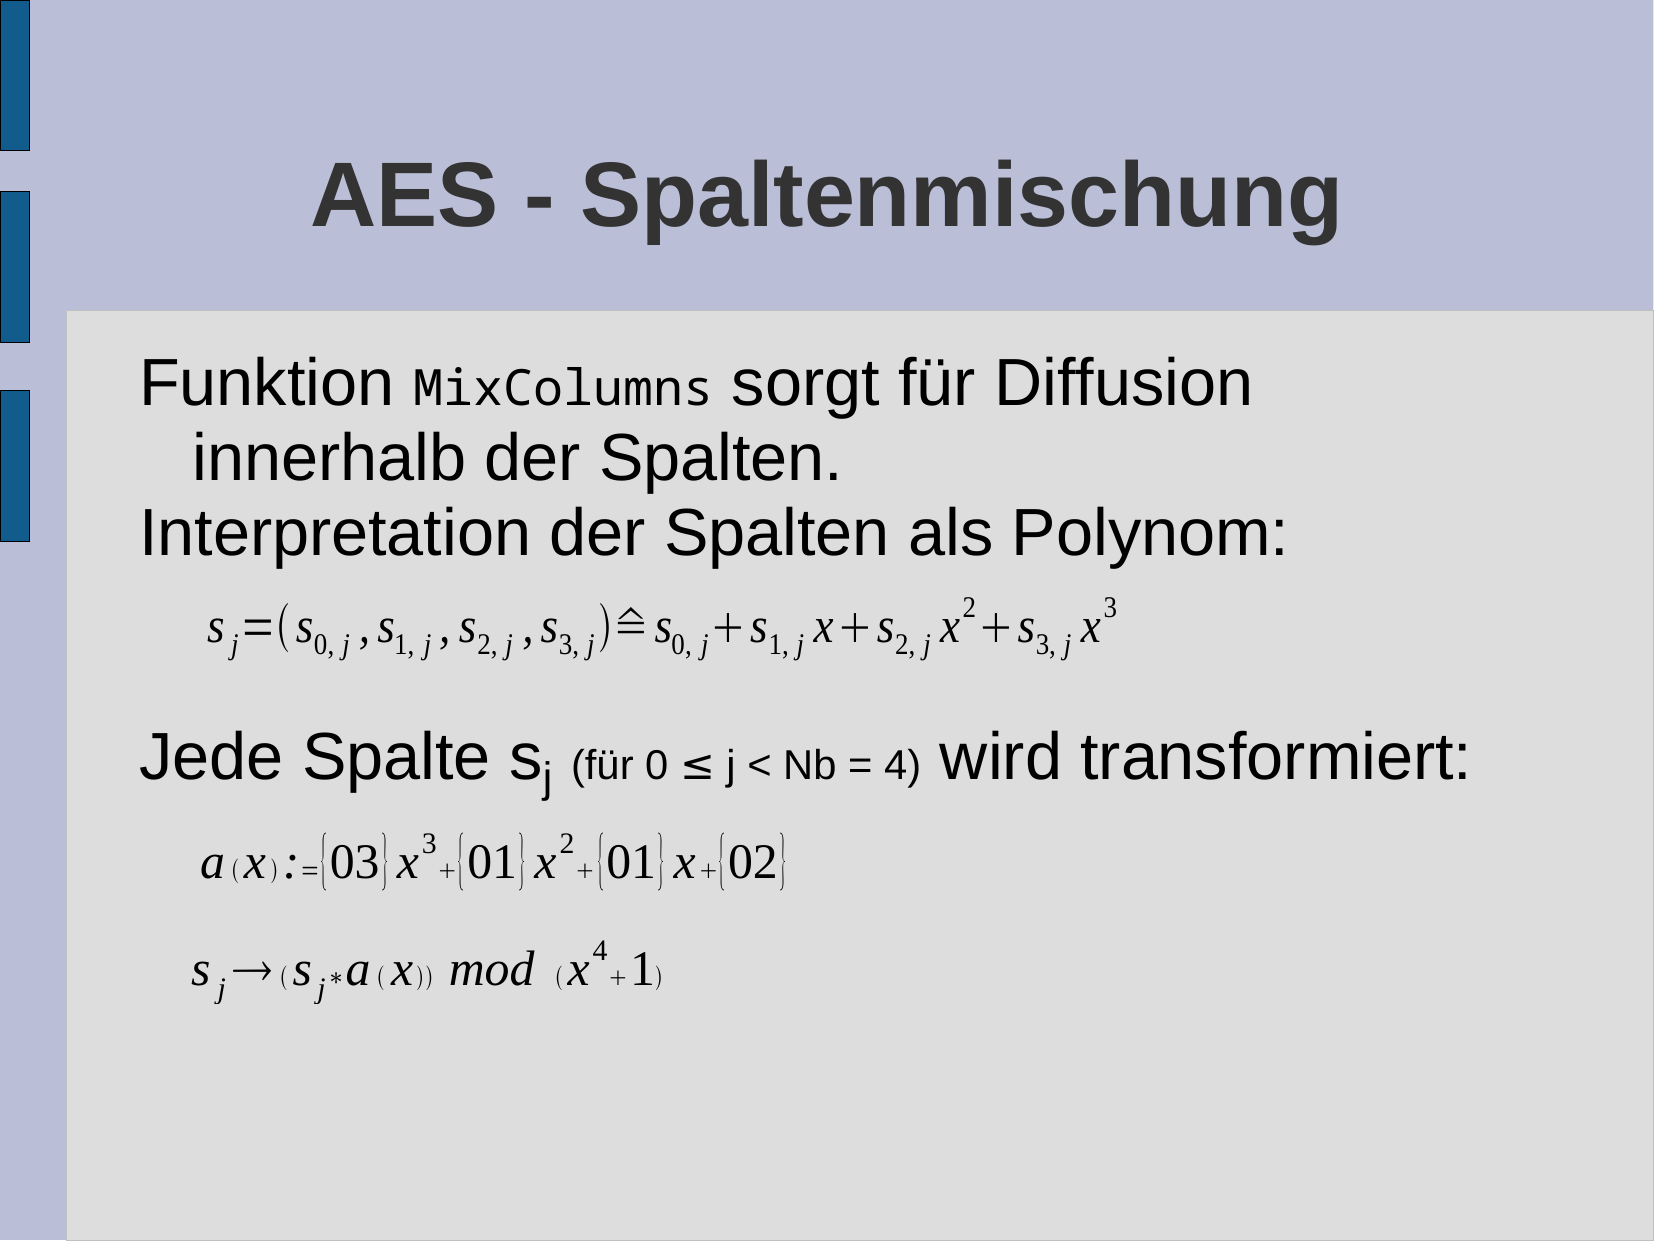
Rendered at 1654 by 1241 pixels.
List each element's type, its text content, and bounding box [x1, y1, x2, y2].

list Funktion MixColumns sorgt für Diffusion innerhalb der Spalten. Interpretation der Spalten als Polynom: Jede Spalte sj (für 0 ≤ j < Nb = 4) wird transformiert: [121, 344, 1534, 1127]
title AES - Spaltenmischung [121, 91, 1534, 299]
chart [181, 934, 670, 1004]
chart [198, 590, 1123, 661]
chart [192, 826, 796, 892]
